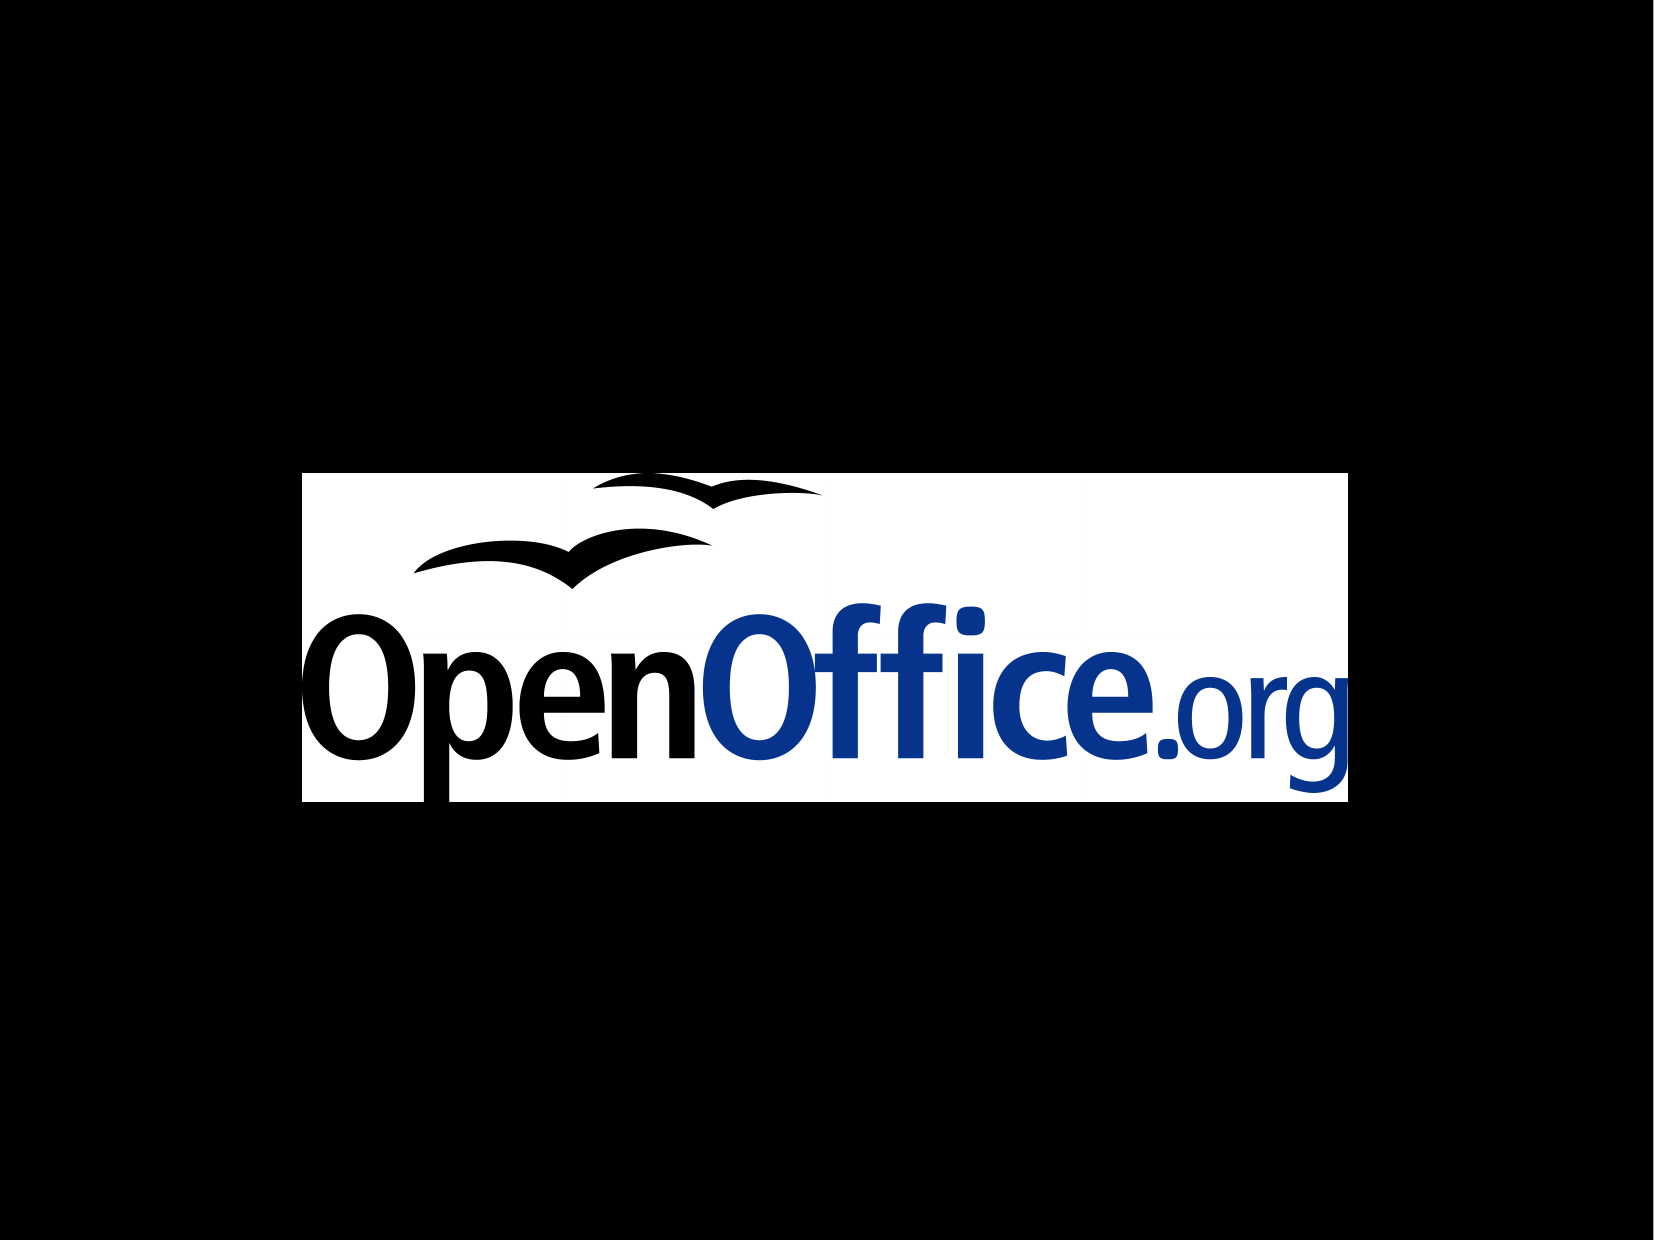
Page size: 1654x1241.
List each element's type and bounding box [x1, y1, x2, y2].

picture [302, 473, 1348, 802]
